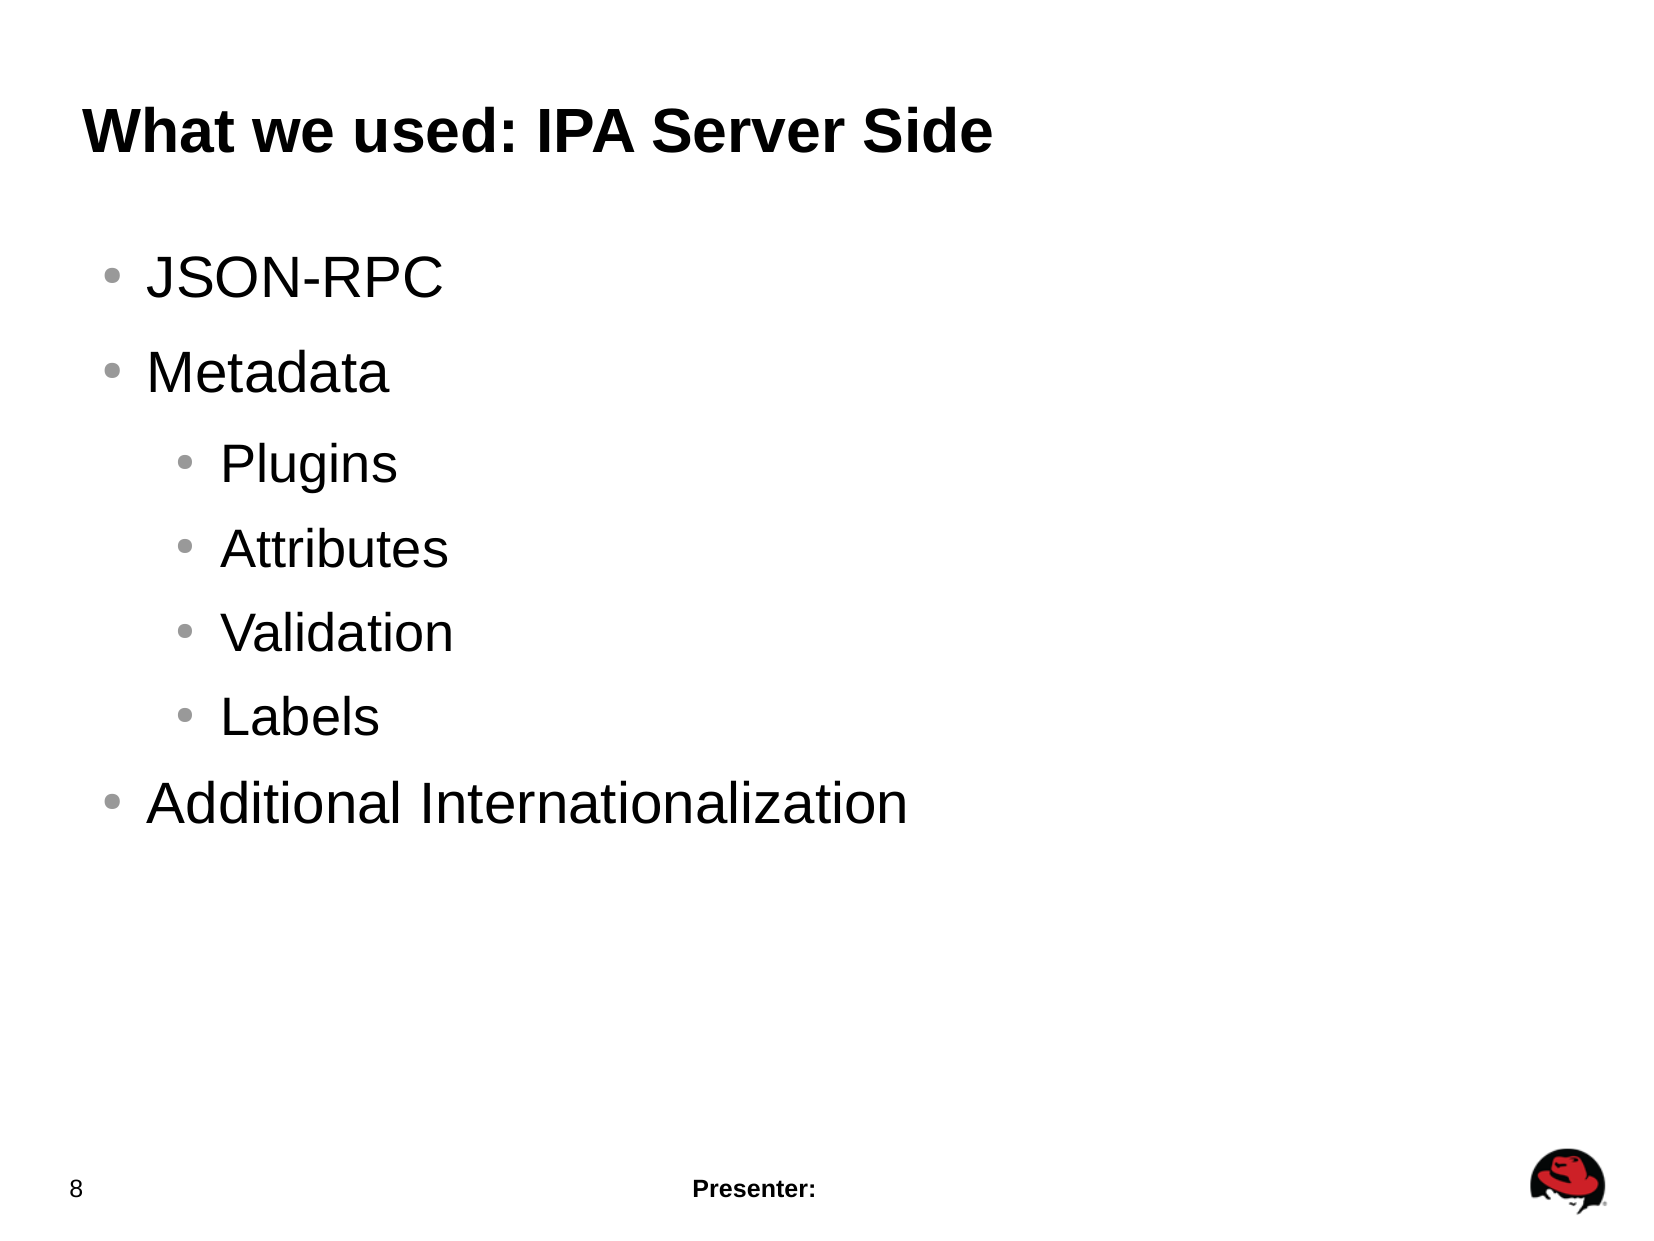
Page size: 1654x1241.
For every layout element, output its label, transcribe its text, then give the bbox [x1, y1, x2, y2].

title What we used: IPA Server Side [82, 37, 1571, 226]
picture [1529, 1146, 1613, 1224]
list JSON-RPC Metadata Plugins Attributes Validation Labels Additional Internationalization [86, 244, 1576, 1039]
